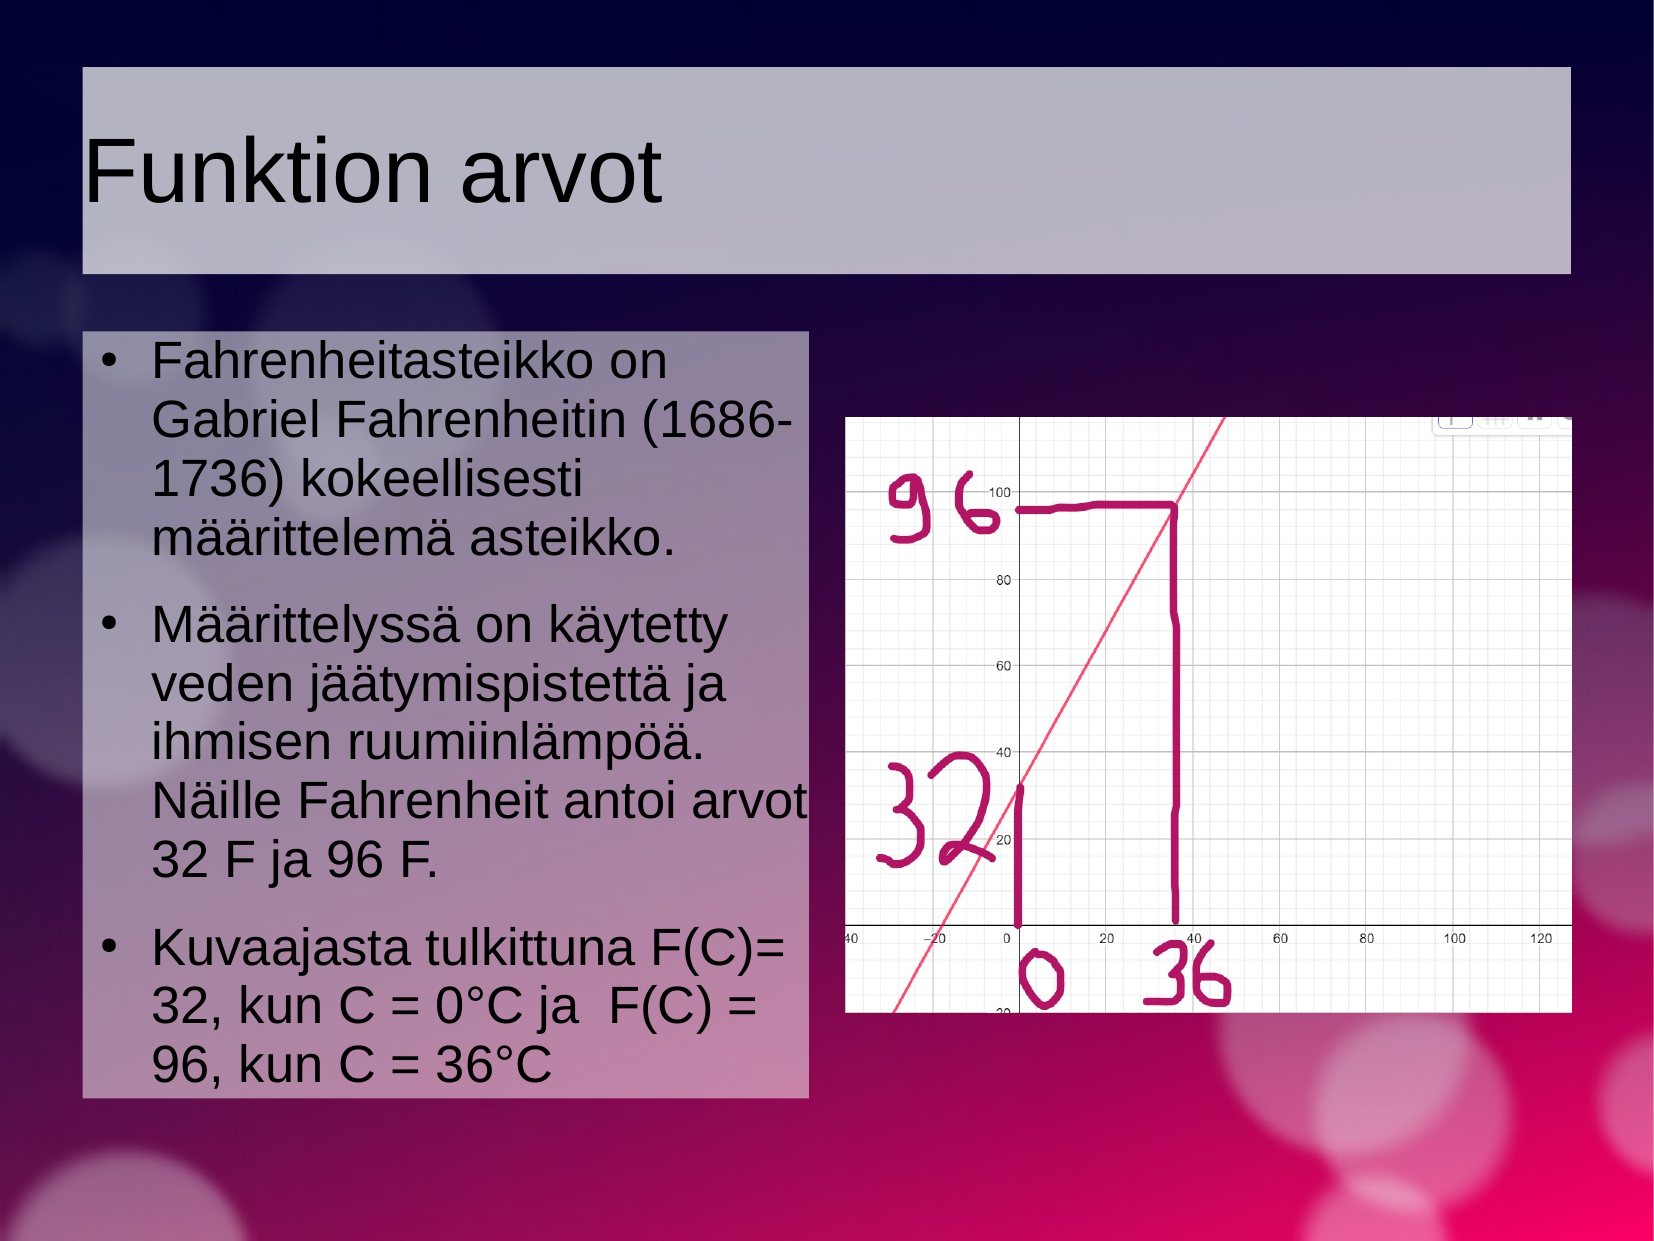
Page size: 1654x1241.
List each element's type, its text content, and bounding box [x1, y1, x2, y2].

title Funktion arvot [82, 67, 1571, 275]
picture [0, 0, 1654, 1241]
list Fahrenheitasteikko on Gabriel Fahrenheitin (1686-1736) kokeellisesti määrittelemä asteikko. Määrittelyssä on käytetty veden jäätymispistettä ja ihmisen ruumiinlämpöä. Näille Fahrenheit antoi arvot 32 F ja 96 F. Kuvaajasta tulkittuna F(C)= 32, kun C = 0°C ja F(C) = 96, kun C = 36°C [82, 331, 809, 1099]
